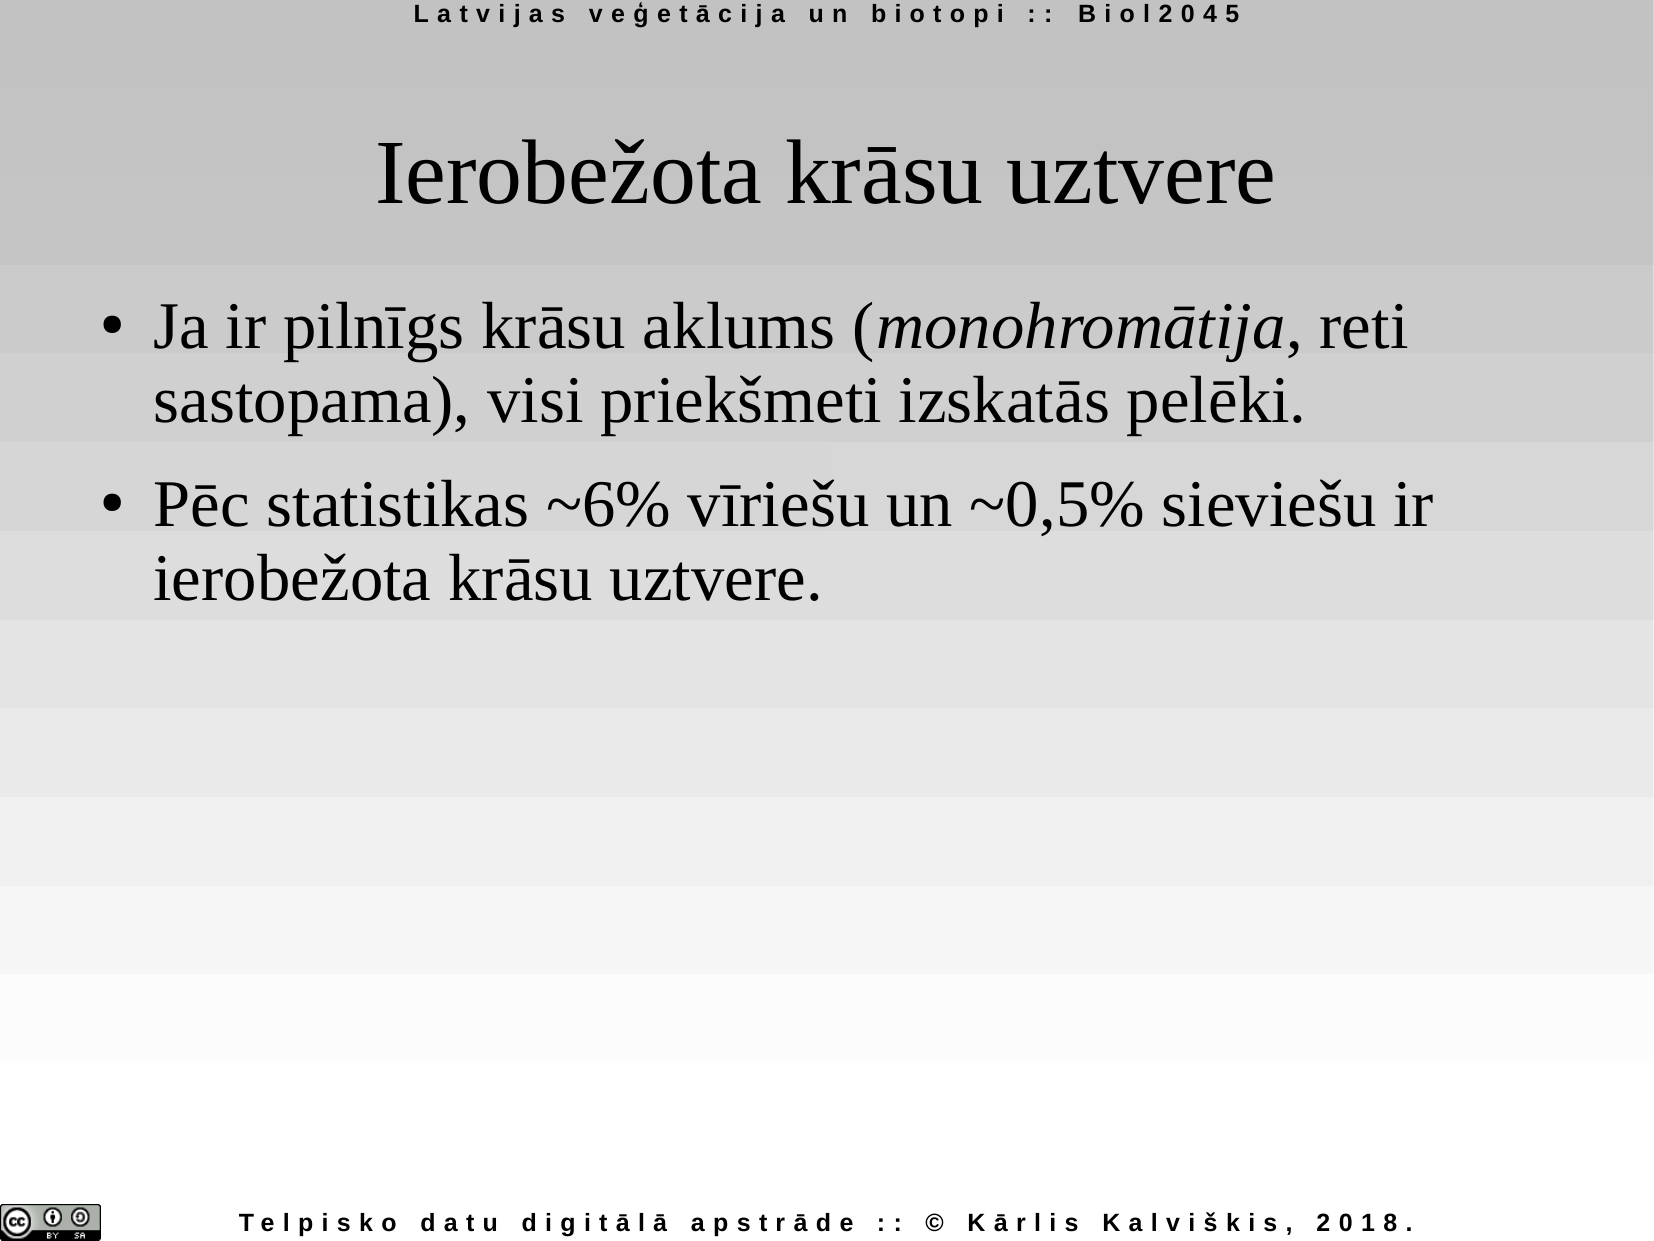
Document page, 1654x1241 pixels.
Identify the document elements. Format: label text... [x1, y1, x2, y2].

title Ierobežota krāsu uztvere [29, 49, 1625, 296]
list Ja ir pilnīgs krāsu aklums (monohromātija, reti sastopama), visi priekšmeti izskatās pelēki. Pēc statistikas ~6% vīriešu un ~0,5% sieviešu ir ierobežota krāsu uztvere. [82, 289, 1571, 1113]
picture [0, 0, 1654, 1241]
